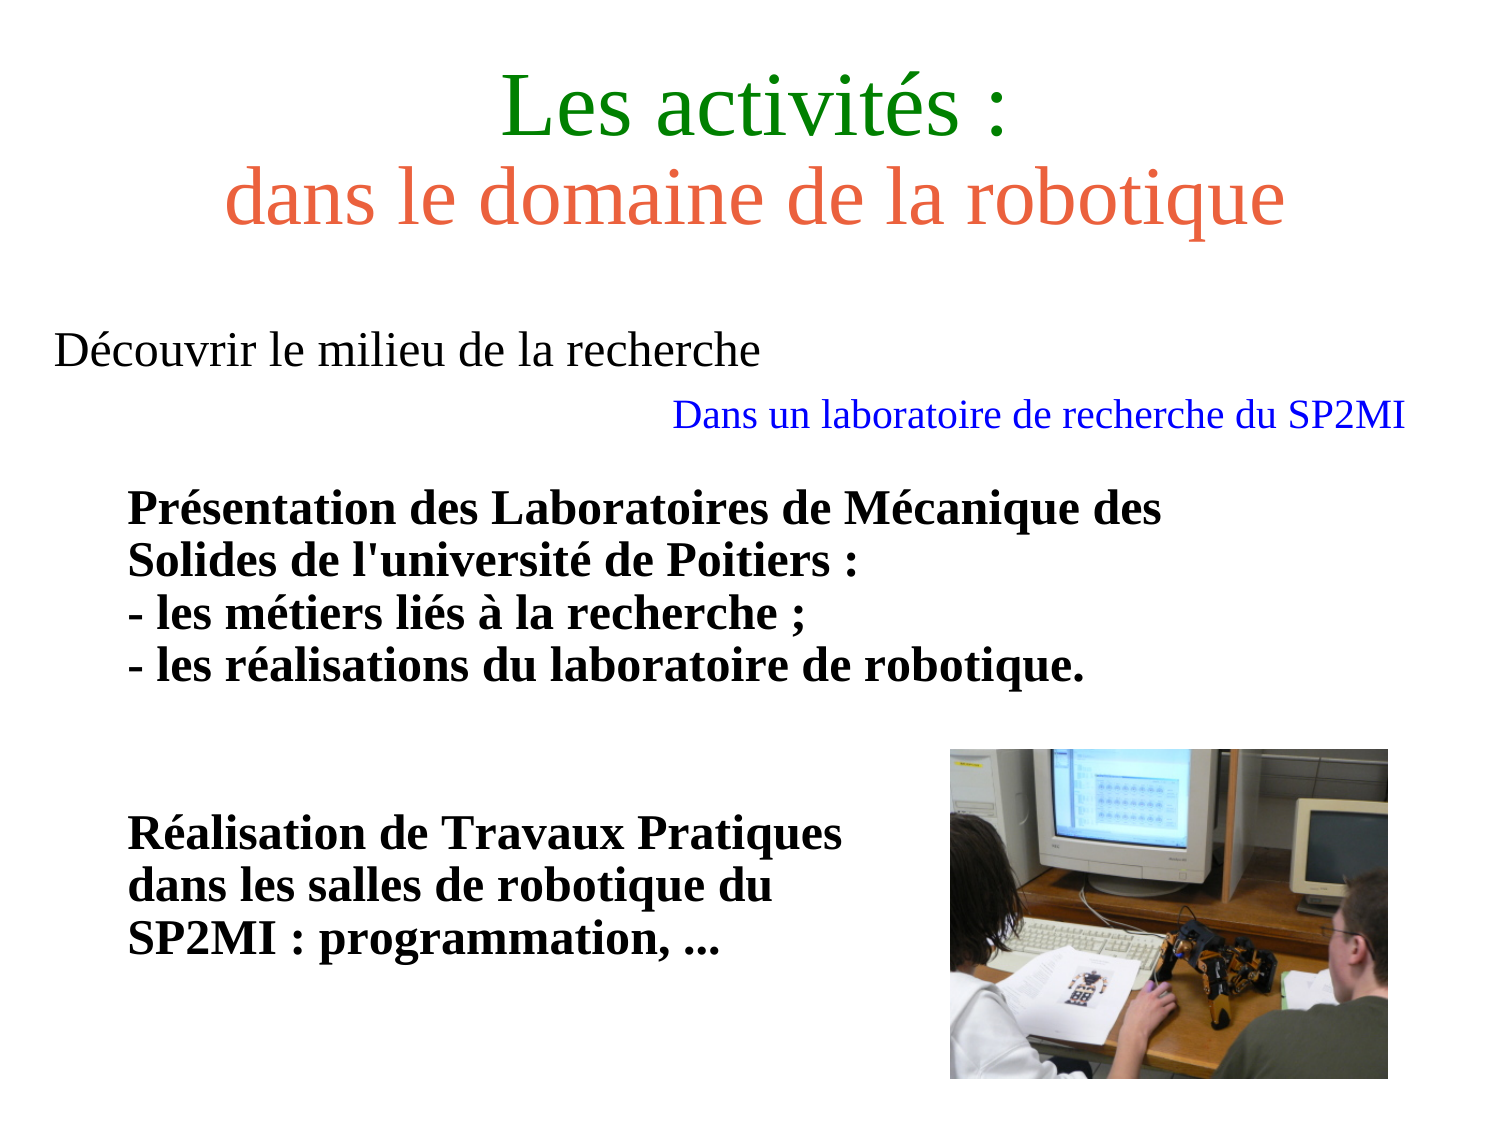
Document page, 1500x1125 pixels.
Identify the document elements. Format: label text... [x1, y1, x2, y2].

text_box Réalisation de Travaux Pratiques dans les salles de robotique du SP2MI : programmation, ... [112, 800, 913, 973]
text_box Présentation des Laboratoires de Mécanique des Solides de l'université de Poitiers : - les métiers liés à la recherche ; - les réalisations du laboratoire de robotique. [112, 474, 1326, 700]
title Les activités : dans le domaine de la robotique [118, 50, 1394, 250]
list Découvrir le milieu de la recherche Dans un laboratoire de recherche du SP2MI [53, 324, 1418, 446]
picture [950, 749, 1388, 1079]
